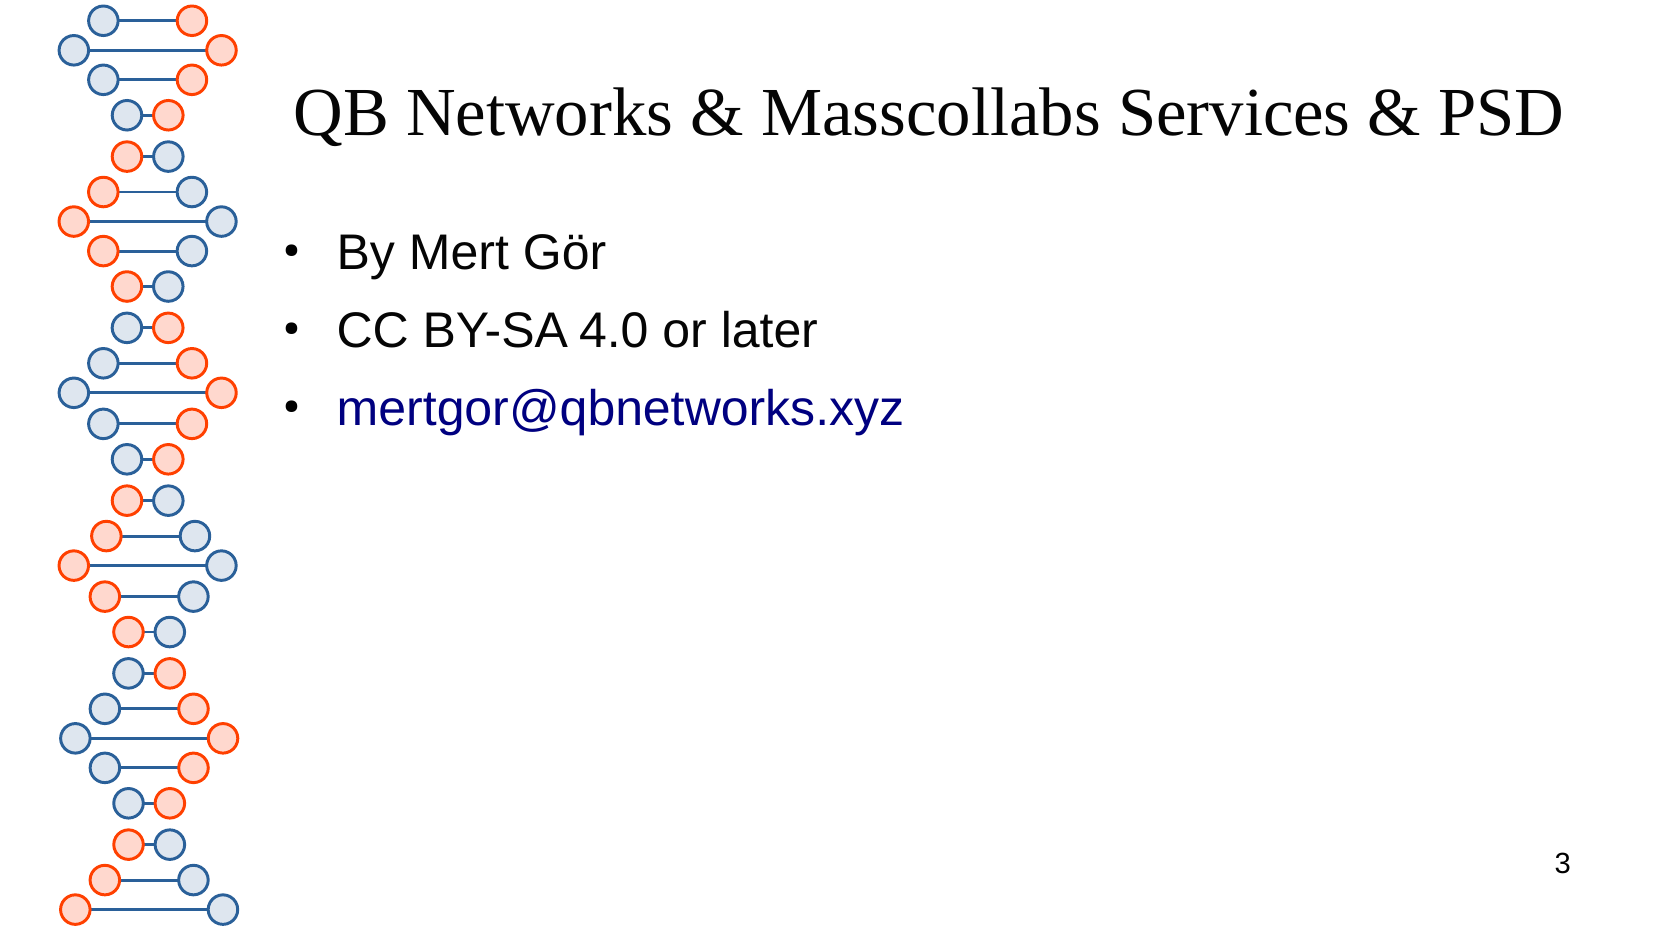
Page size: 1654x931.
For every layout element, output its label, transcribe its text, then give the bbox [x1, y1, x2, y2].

title QB Networks & Masscollabs Services & PSD [265, 35, 1595, 189]
list By Mert Gör CC BY-SA 4.0 or later mertgor@qbnetworks.xyz [265, 224, 1595, 764]
